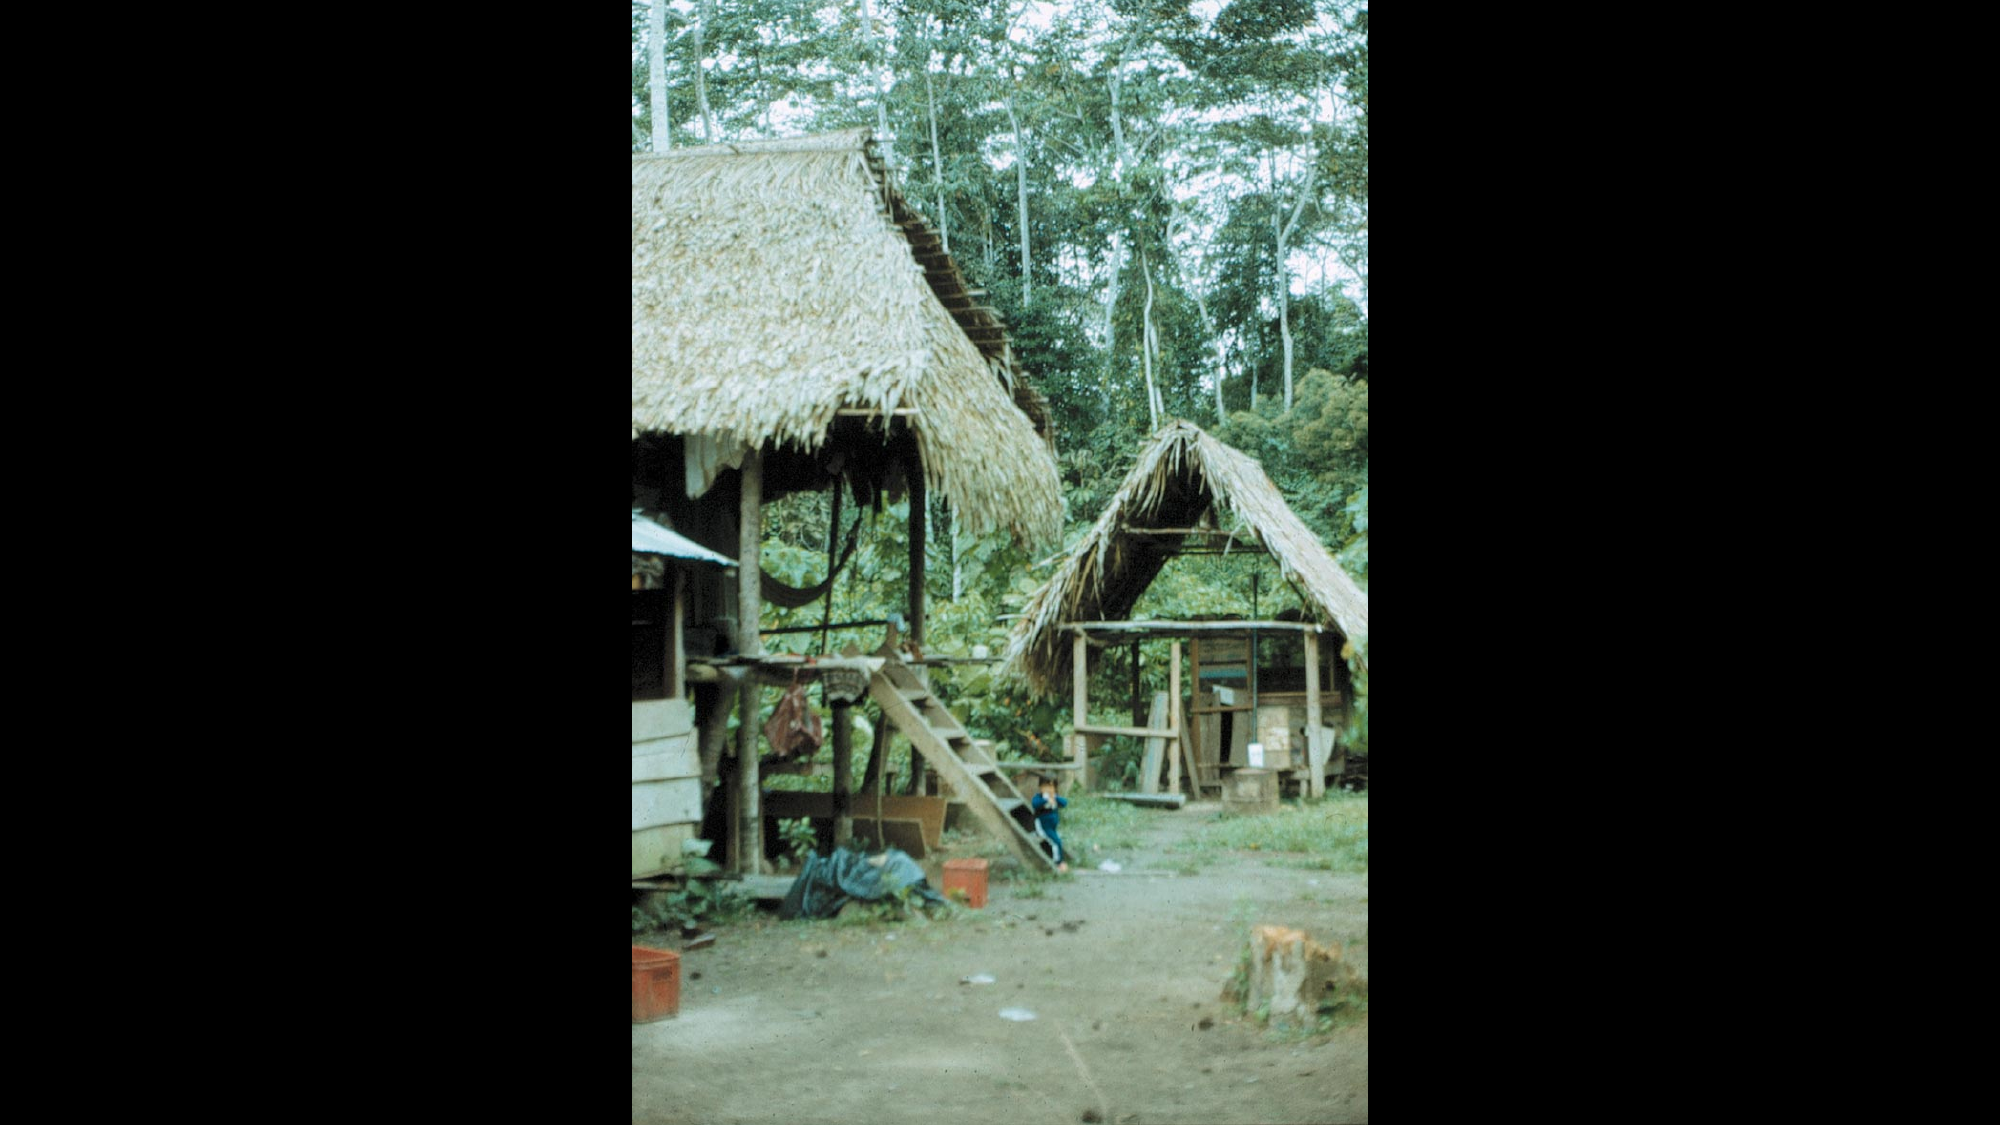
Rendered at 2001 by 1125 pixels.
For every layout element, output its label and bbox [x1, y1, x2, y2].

picture [632, 0, 1368, 1125]
